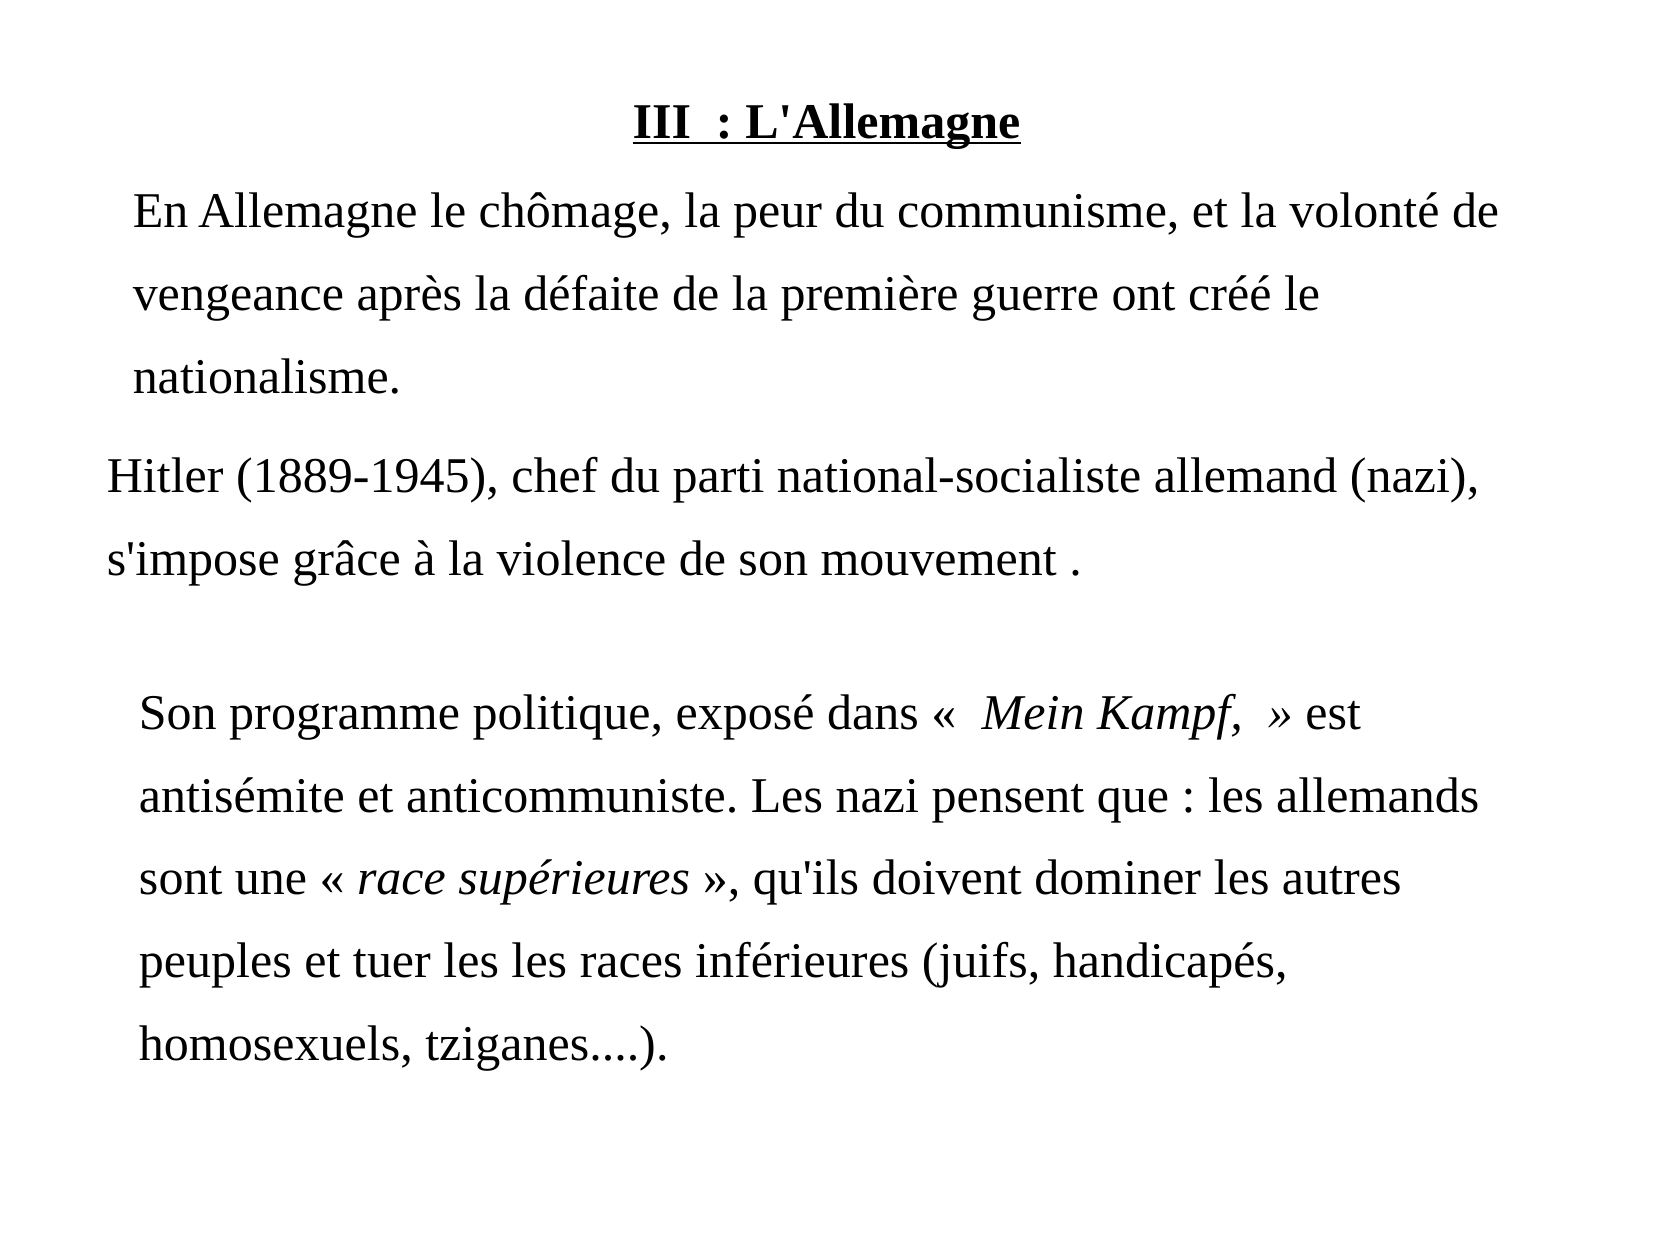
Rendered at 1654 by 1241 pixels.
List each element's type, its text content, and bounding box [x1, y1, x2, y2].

text_box III : L'Allemagne [29, 59, 1625, 504]
text_box Son programme politique, exposé dans « Mein Kampf, » est antisémite et anticommuniste. Les nazi pensent que : les allemands sont une « race supérieures », qu'ils doivent dominer les autres peuples et tuer les les races inférieures (juifs, handicapés, homosexuels, tziganes....). [124, 649, 1565, 1059]
text_box Hitler (1889-1945), chef du parti national-socialiste allemand (nazi), s'impose grâce à la violence de son mouvement . [92, 413, 1595, 817]
text_box En Allemagne le chômage, la peur du communisme, et la volonté de vengeance après la défaite de la première guerre ont créé le nationalisme. [118, 148, 1589, 473]
